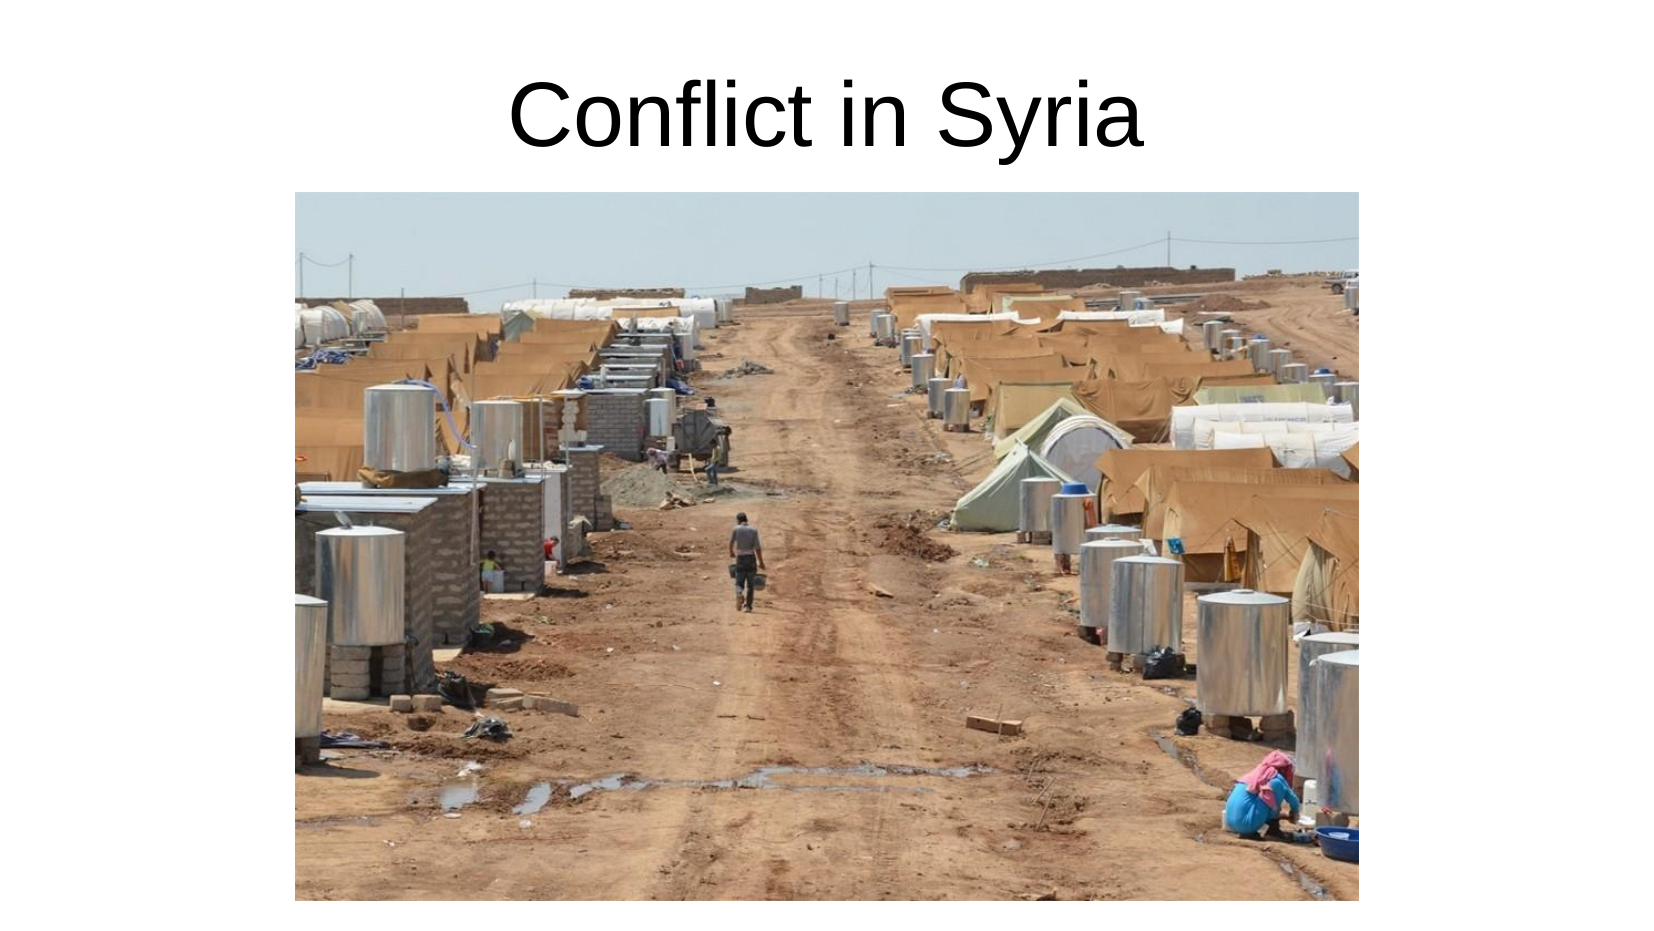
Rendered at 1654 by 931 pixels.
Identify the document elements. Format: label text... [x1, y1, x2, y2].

picture [295, 192, 1359, 902]
title Conflict in Syria [82, 37, 1571, 193]
